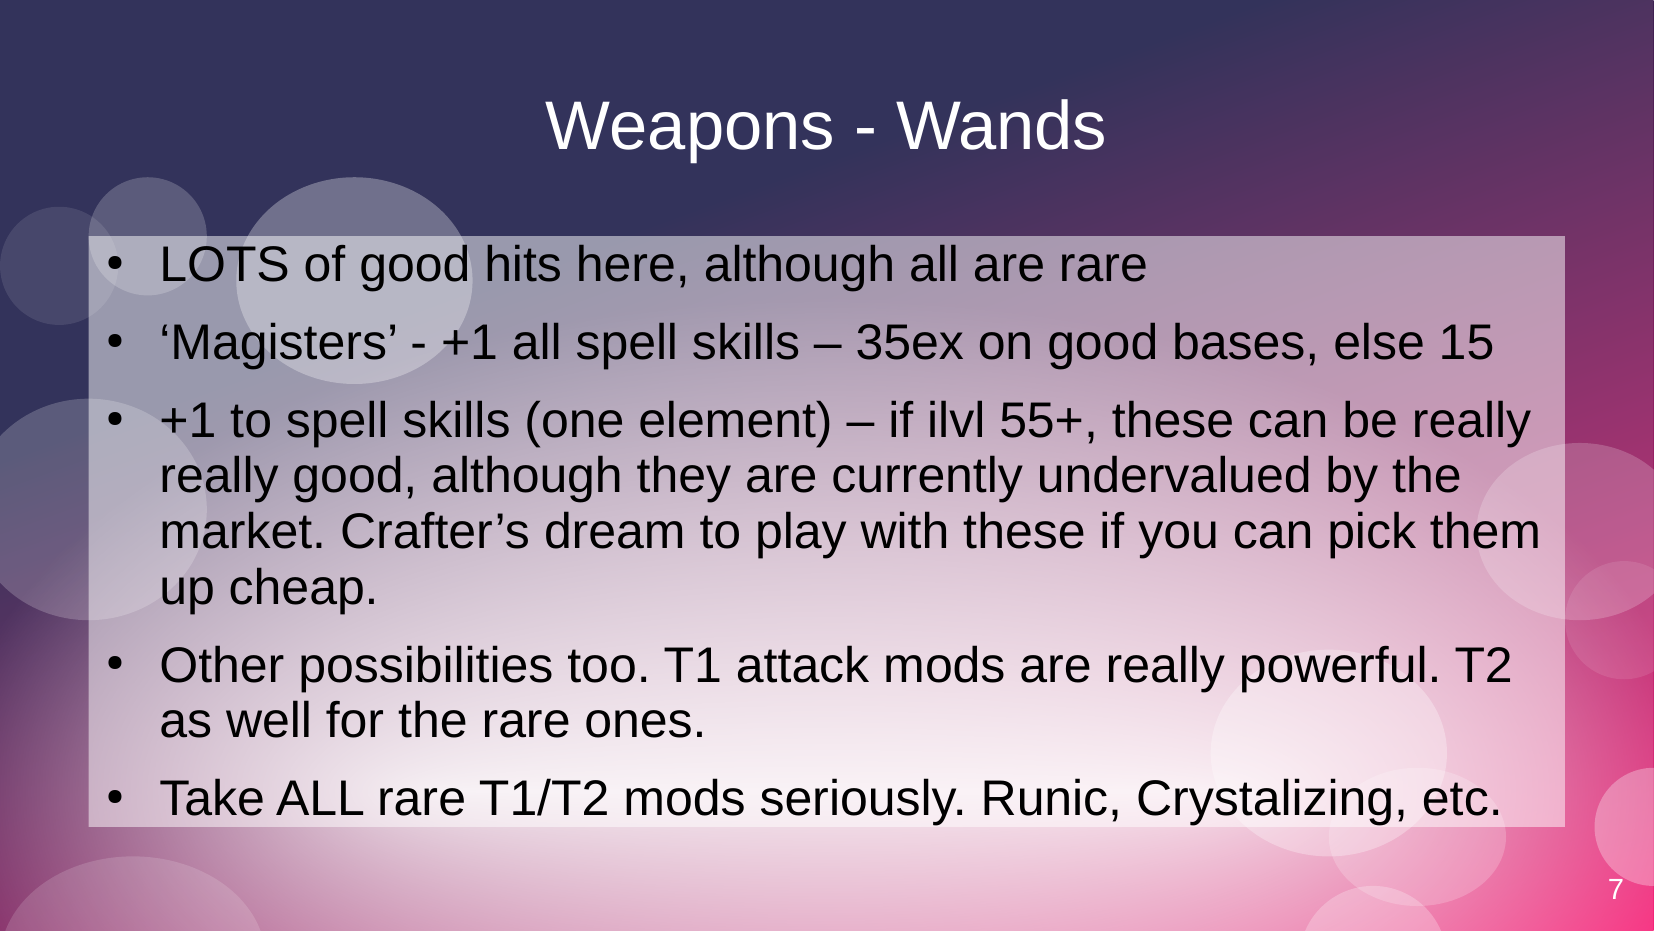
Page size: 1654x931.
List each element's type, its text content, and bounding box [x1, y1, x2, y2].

title Weapons - Wands [88, 44, 1565, 207]
list LOTS of good hits here, although all are rare ‘Magisters’ - +1 all spell skills – 35ex on good bases, else 15 +1 to spell skills (one element) – if ilvl 55+, these can be really really good, although they are currently undervalued by the market. Crafter’s dream to play with these if you can pick them up cheap. Other possibilities too. T1 attack mods are really powerful. T2 as well for the rare ones. Take ALL rare T1/T2 mods seriously. Runic, Crystalizing, etc. [88, 236, 1565, 827]
